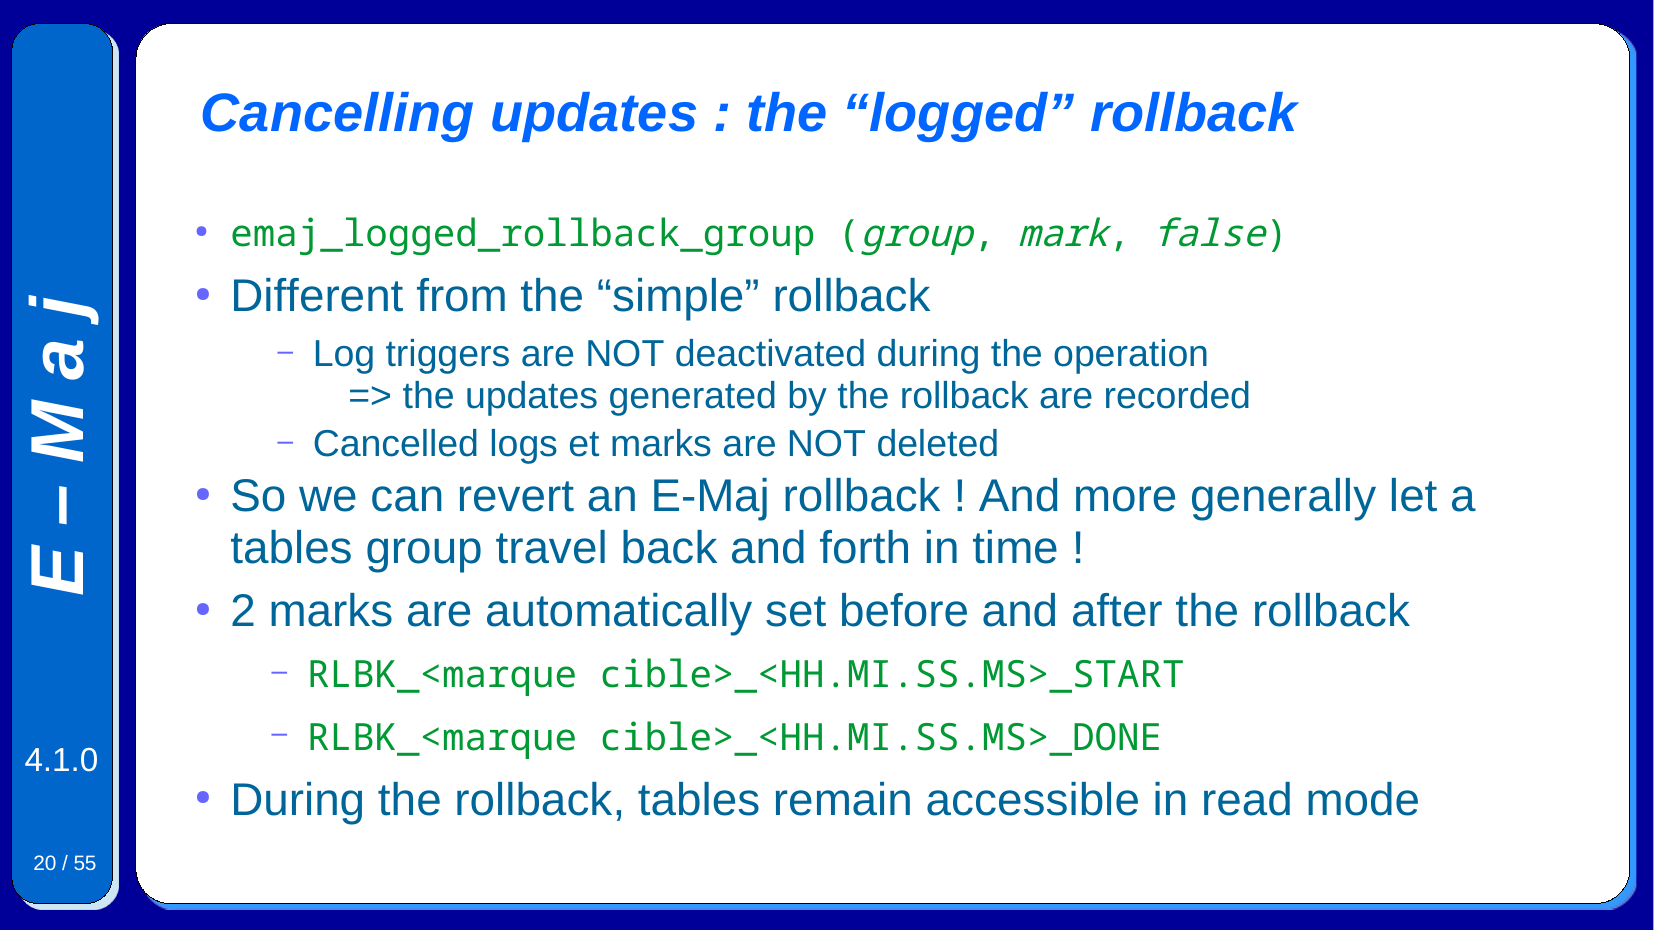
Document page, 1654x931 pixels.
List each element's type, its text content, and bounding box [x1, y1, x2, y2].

list emaj_logged_rollback_group (group, mark, false) Different from the “simple” rollback Log triggers are NOT deactivated during the operation => the updates generated by the rollback are recorded Cancelled logs et marks are NOT deleted So we can revert an E-Maj rollback ! And more generally let a tables group travel back and forth in time ! 2 marks are automatically set before and after the rollback RLBK_<marque cible>_<HH.MI.SS.MS>_START RLBK_<marque cible>_<HH.MI.SS.MS>_DONE During the rollback, tables remain accessible in read mode [177, 206, 1587, 827]
title Cancelling updates : the “logged” rollback [200, 34, 1575, 191]
